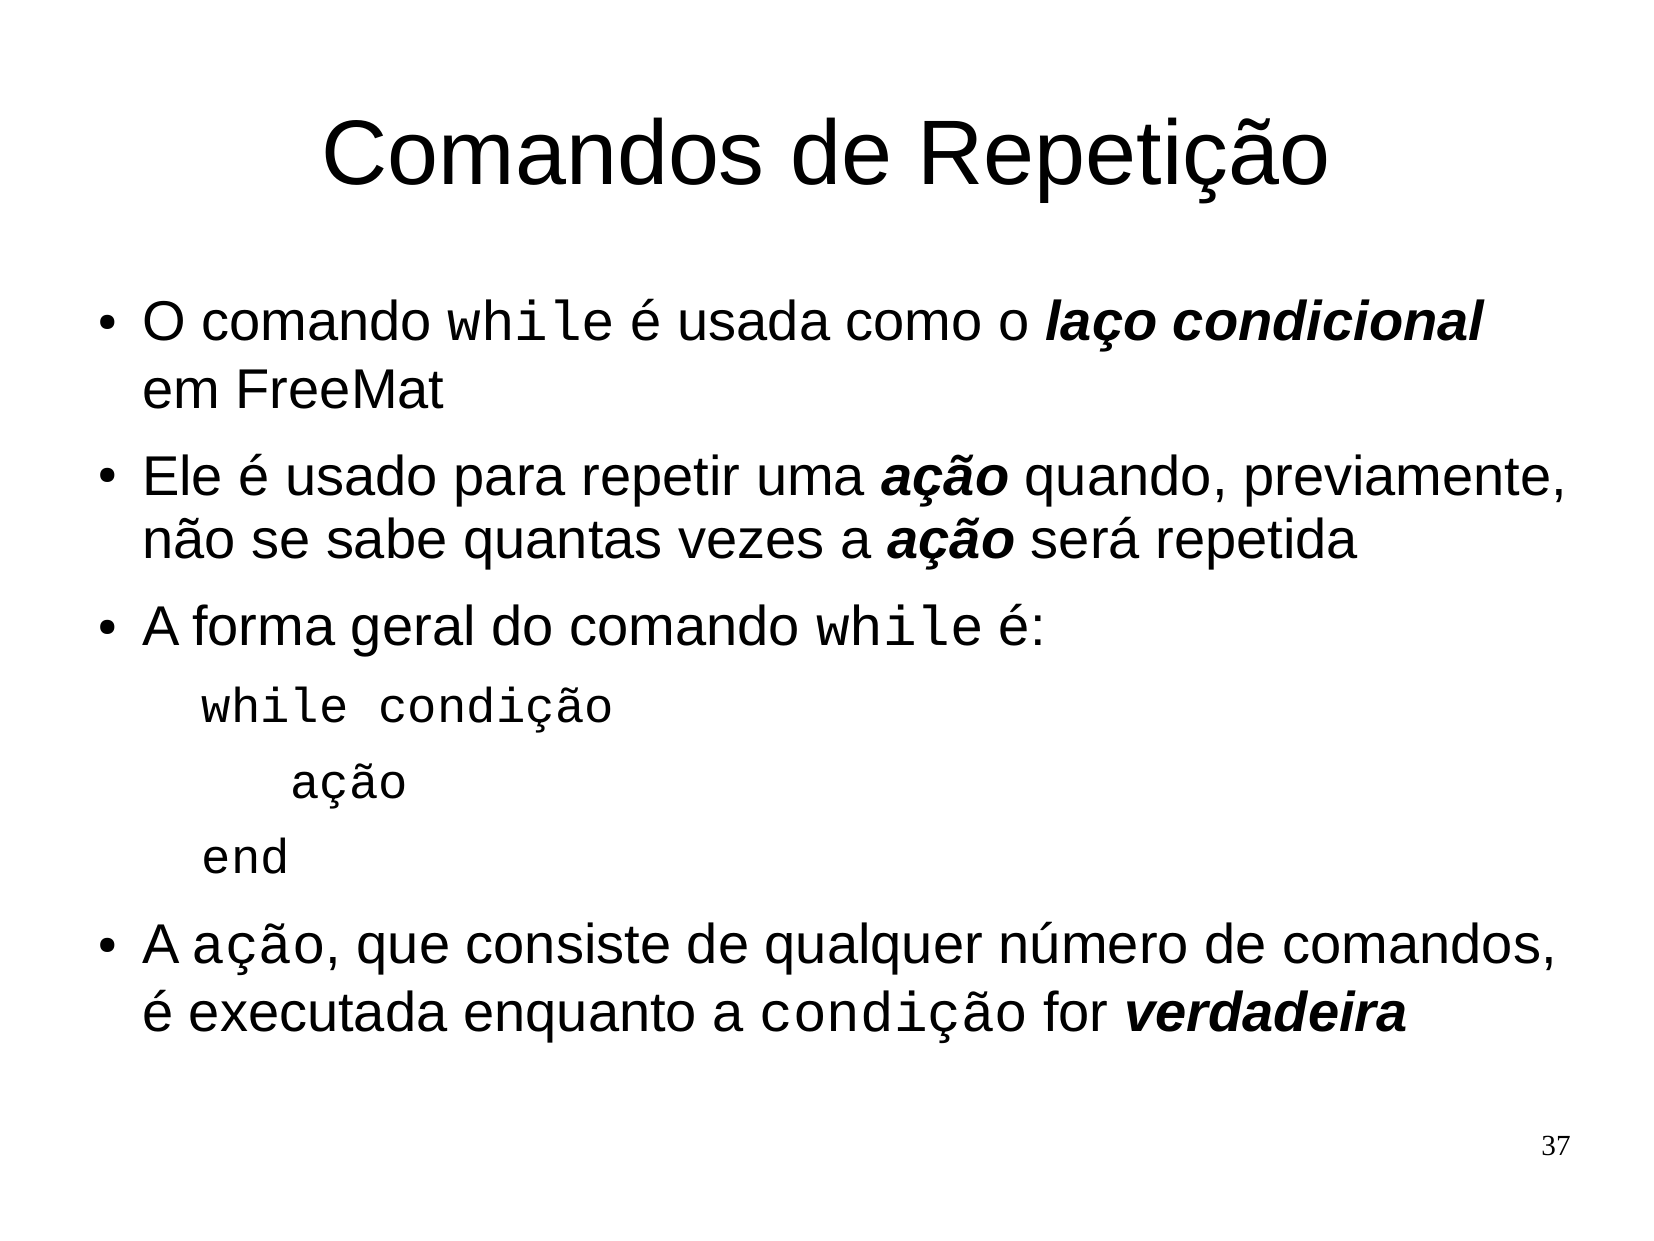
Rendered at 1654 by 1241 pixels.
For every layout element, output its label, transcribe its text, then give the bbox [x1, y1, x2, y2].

title Comandos de Repetição [82, 49, 1571, 257]
list O comando while é usada como o laço condicional em FreeMat Ele é usado para repetir uma ação quando, previamente, não se sabe quantas vezes a ação será repetida A forma geral do comando while é: while condição ação end A ação, que consiste de qualquer número de comandos, é executada enquanto a condição for verdadeira [82, 290, 1571, 1134]
